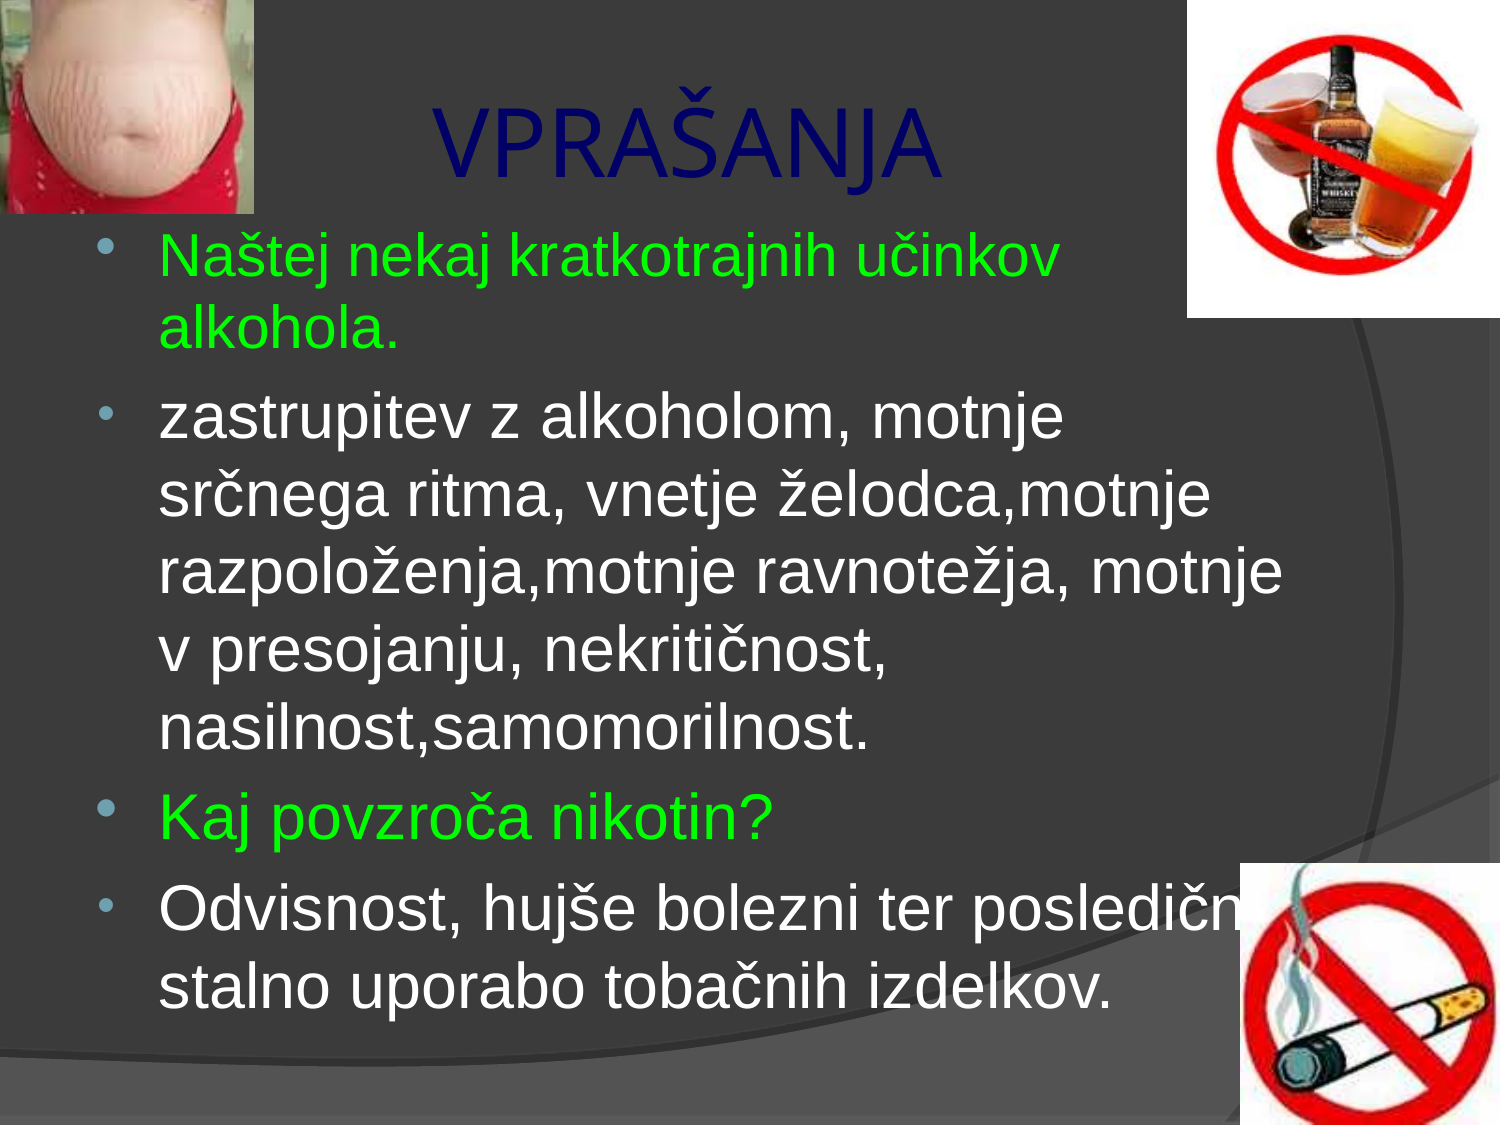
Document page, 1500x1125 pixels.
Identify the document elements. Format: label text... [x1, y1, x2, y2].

title VPRAŠANJA [254, 45, 1187, 208]
picture [0, 0, 254, 214]
picture [1187, 0, 1500, 318]
list Naštej nekaj kratkotrajnih učinkov alkohola. zastrupitev z alkoholom, motnje srčnega ritma, vnetje želodca,motnje razpoloženja,motnje ravnotežja, motnje v presojanju, nekritičnost, nasilnost,samomorilnost. Kaj povzroča nikotin? Odvisnost, hujše bolezni ter posledično stalno uporabo tobačnih izdelkov. [76, 208, 1317, 1083]
picture [1240, 863, 1500, 1125]
